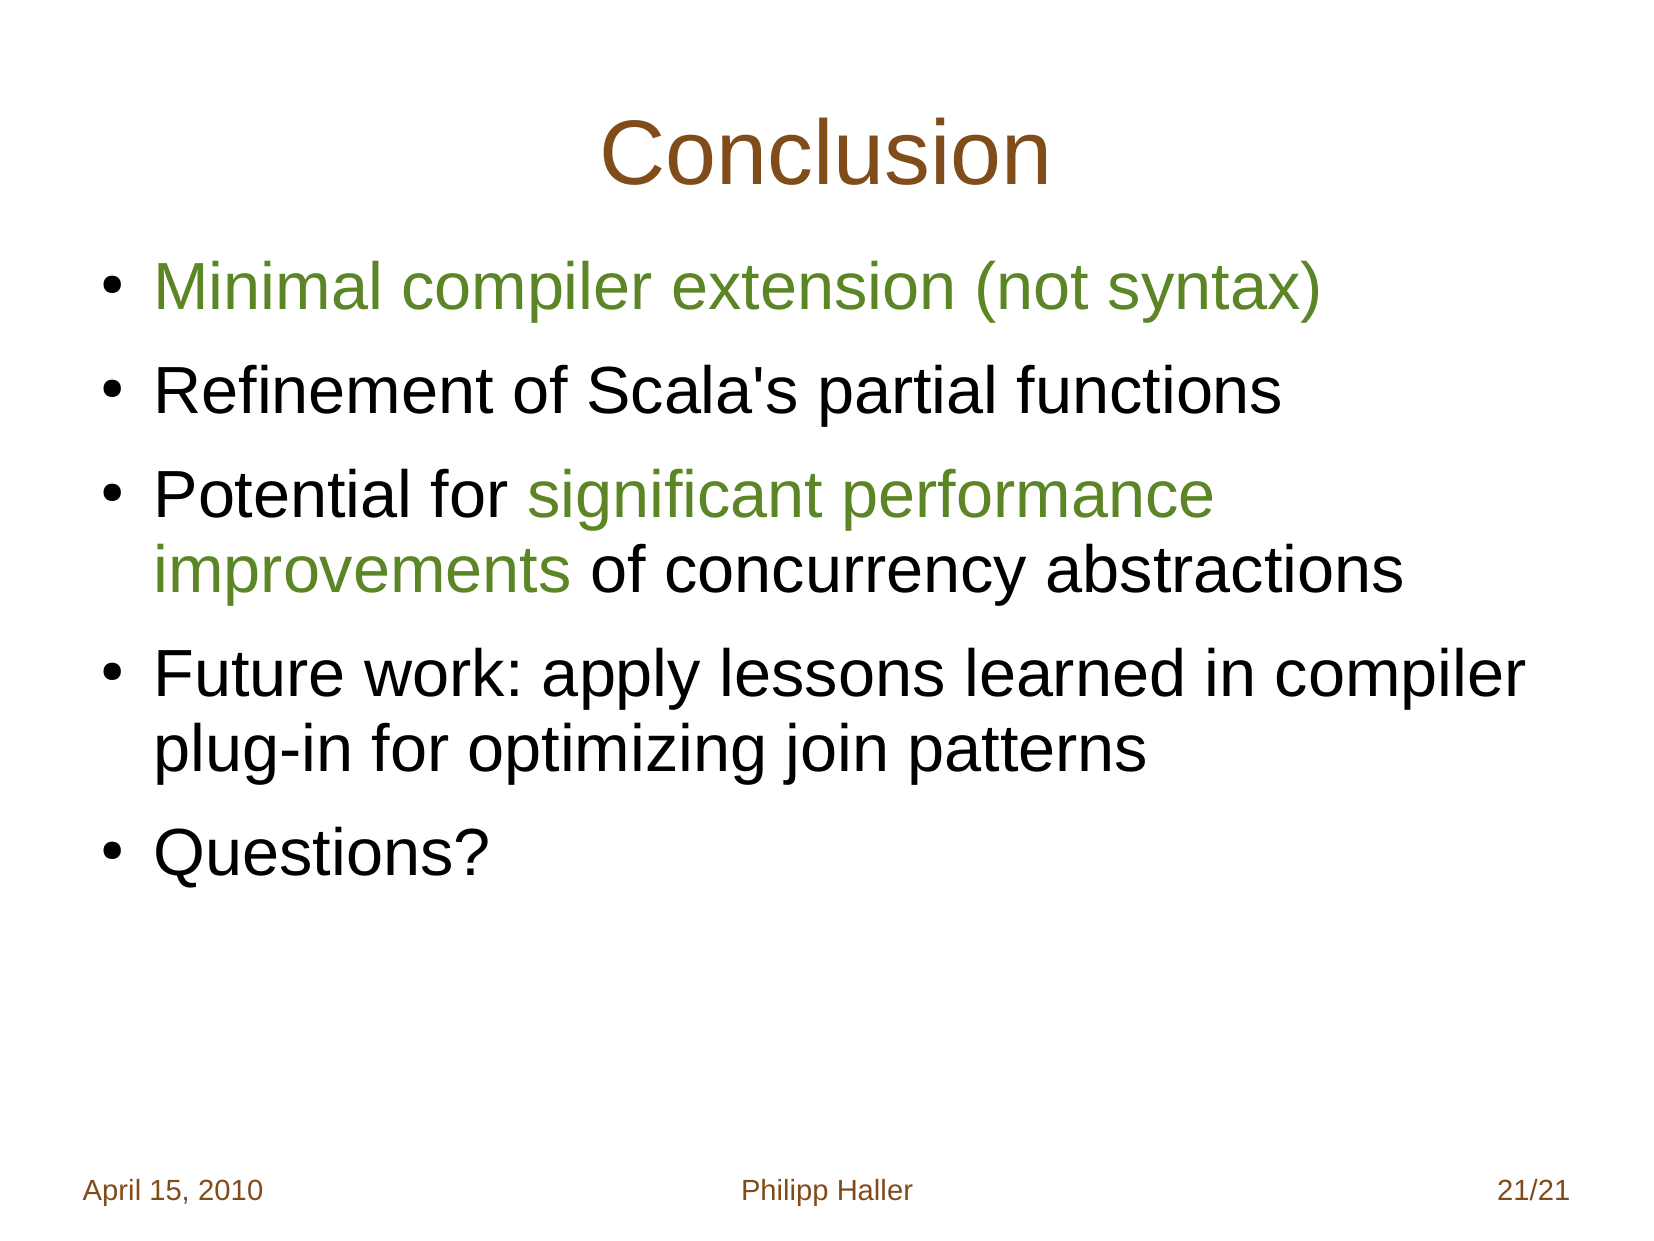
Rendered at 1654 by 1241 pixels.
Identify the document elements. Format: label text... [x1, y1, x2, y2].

title Conclusion [82, 49, 1571, 248]
list Minimal compiler extension (not syntax) Refinement of Scala's partial functions Potential for significant performance improvements of concurrency abstractions Future work: apply lessons learned in compiler plug-in for optimizing join patterns Questions? [82, 248, 1571, 1133]
